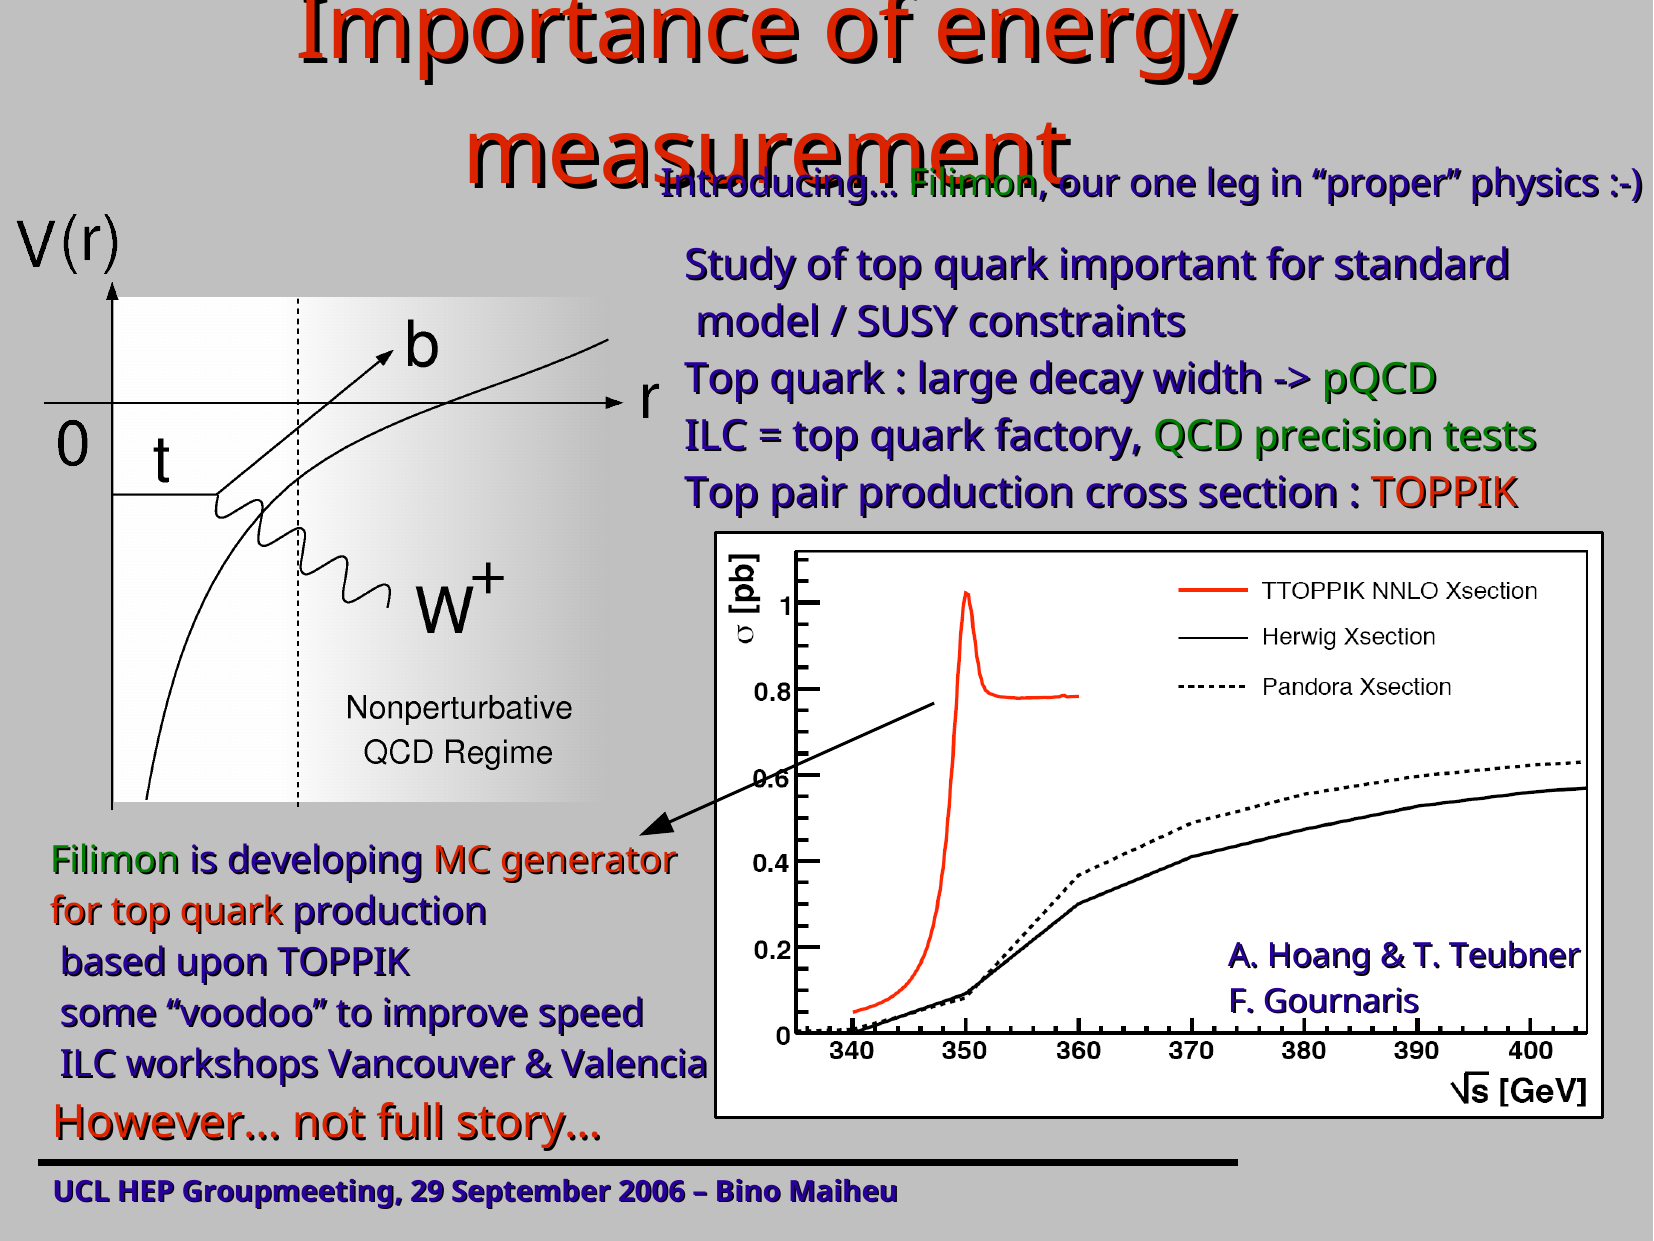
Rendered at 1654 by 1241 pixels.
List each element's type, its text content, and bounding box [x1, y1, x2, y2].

picture [15, 214, 660, 811]
text_box However... not full story... [36, 1081, 596, 1152]
text_box Introducing... Filimon, our one leg in “proper” physics :-) ... [645, 147, 1645, 208]
title Importance of energy measurement [16, 23, 1515, 148]
text_box Study of top quark important for standard model / SUSY constraints Top quark : large decay width -> pQCD ILC = top quark factory, QCD precision tests Top pair production cross section : TOPPIK [658, 226, 1538, 493]
text_box A. Hoang & T. Teubner F. Gournaris [1213, 924, 1585, 1019]
text_box UCL HEP Groupmeeting, 29 September 2006 – Bino Maiheu [37, 1162, 939, 1213]
text_box Filimon is developing MC generator for top quark production based upon TOPPIK some “voodoo” to improve speed ILC workshops Vancouver & Valencia [35, 825, 694, 1067]
picture [716, 533, 1602, 1116]
